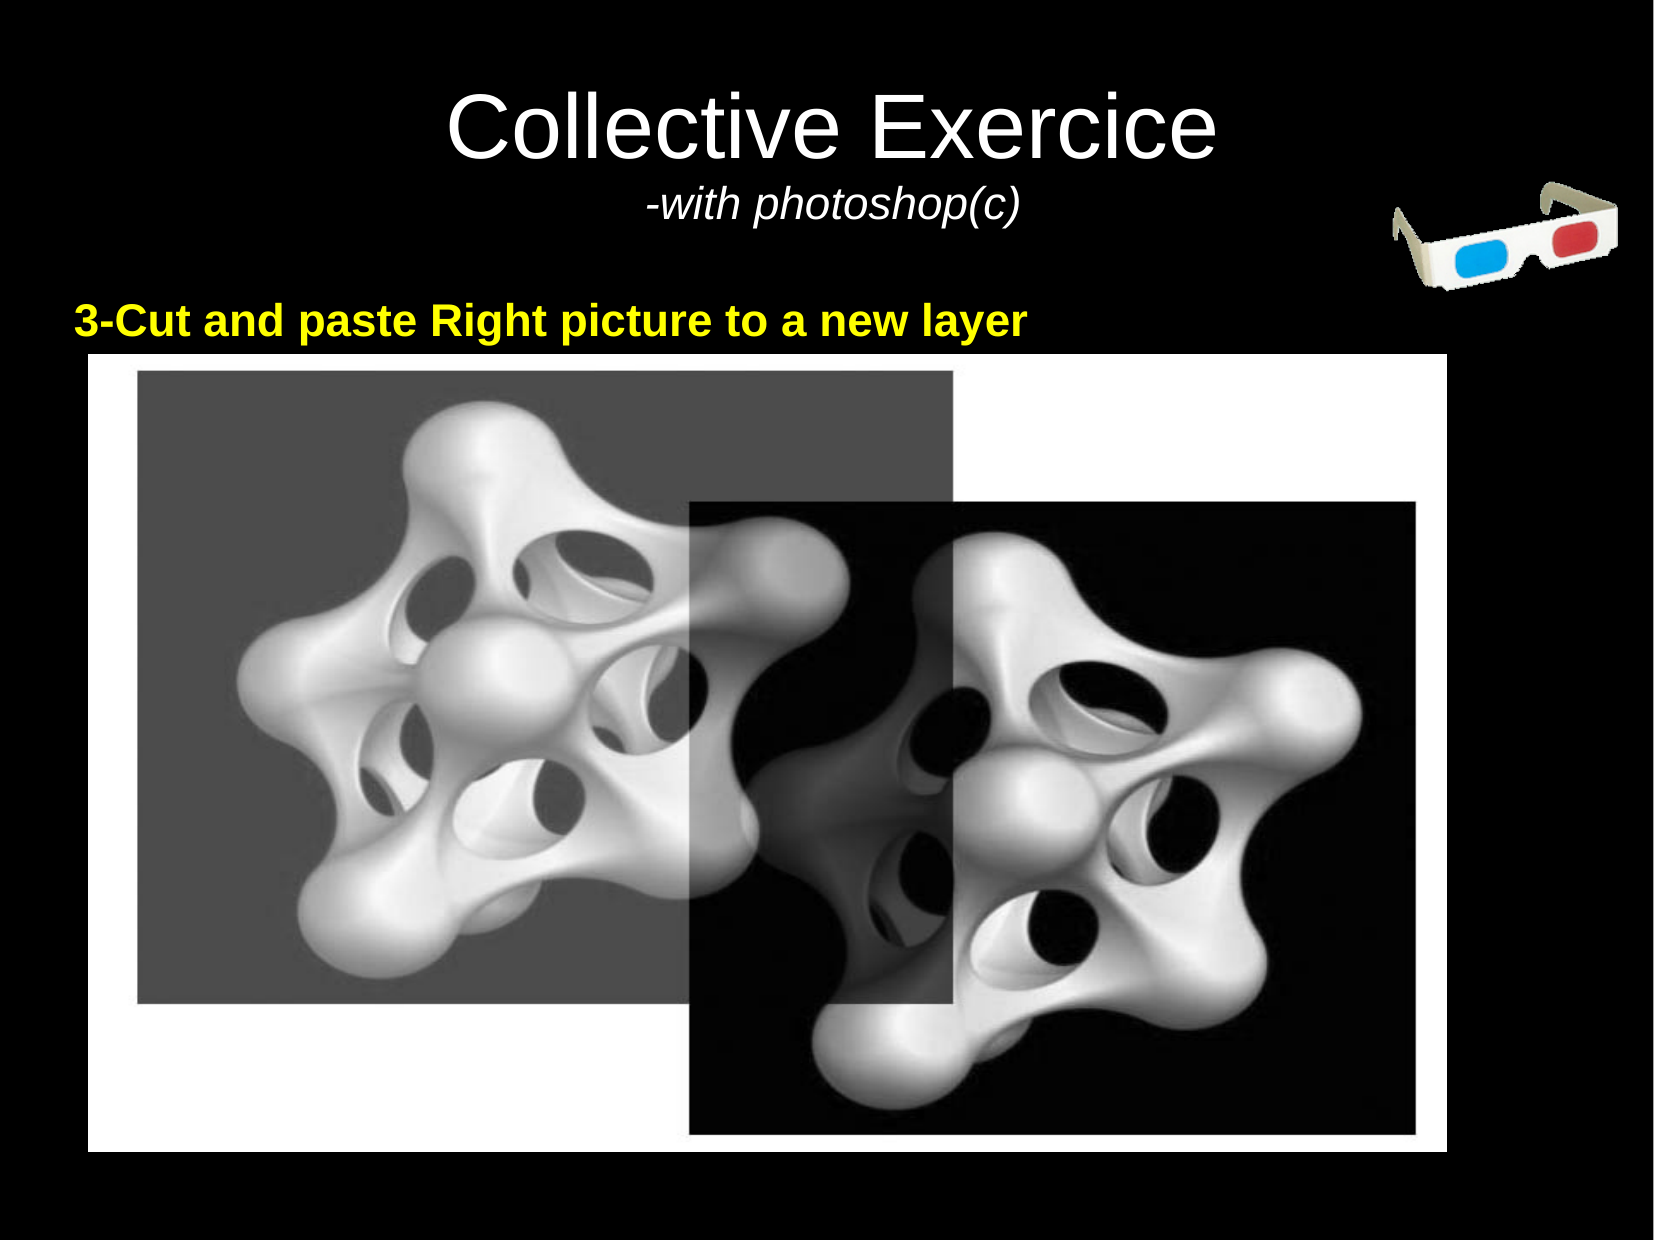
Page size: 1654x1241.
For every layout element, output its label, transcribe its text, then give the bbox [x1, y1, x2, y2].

picture [88, 354, 1447, 1152]
text_box 3-Cut and paste Right picture to a new layer [59, 287, 1595, 355]
picture [1387, 176, 1625, 296]
title Collective Exercice -with photoshop(c) [89, 59, 1578, 246]
